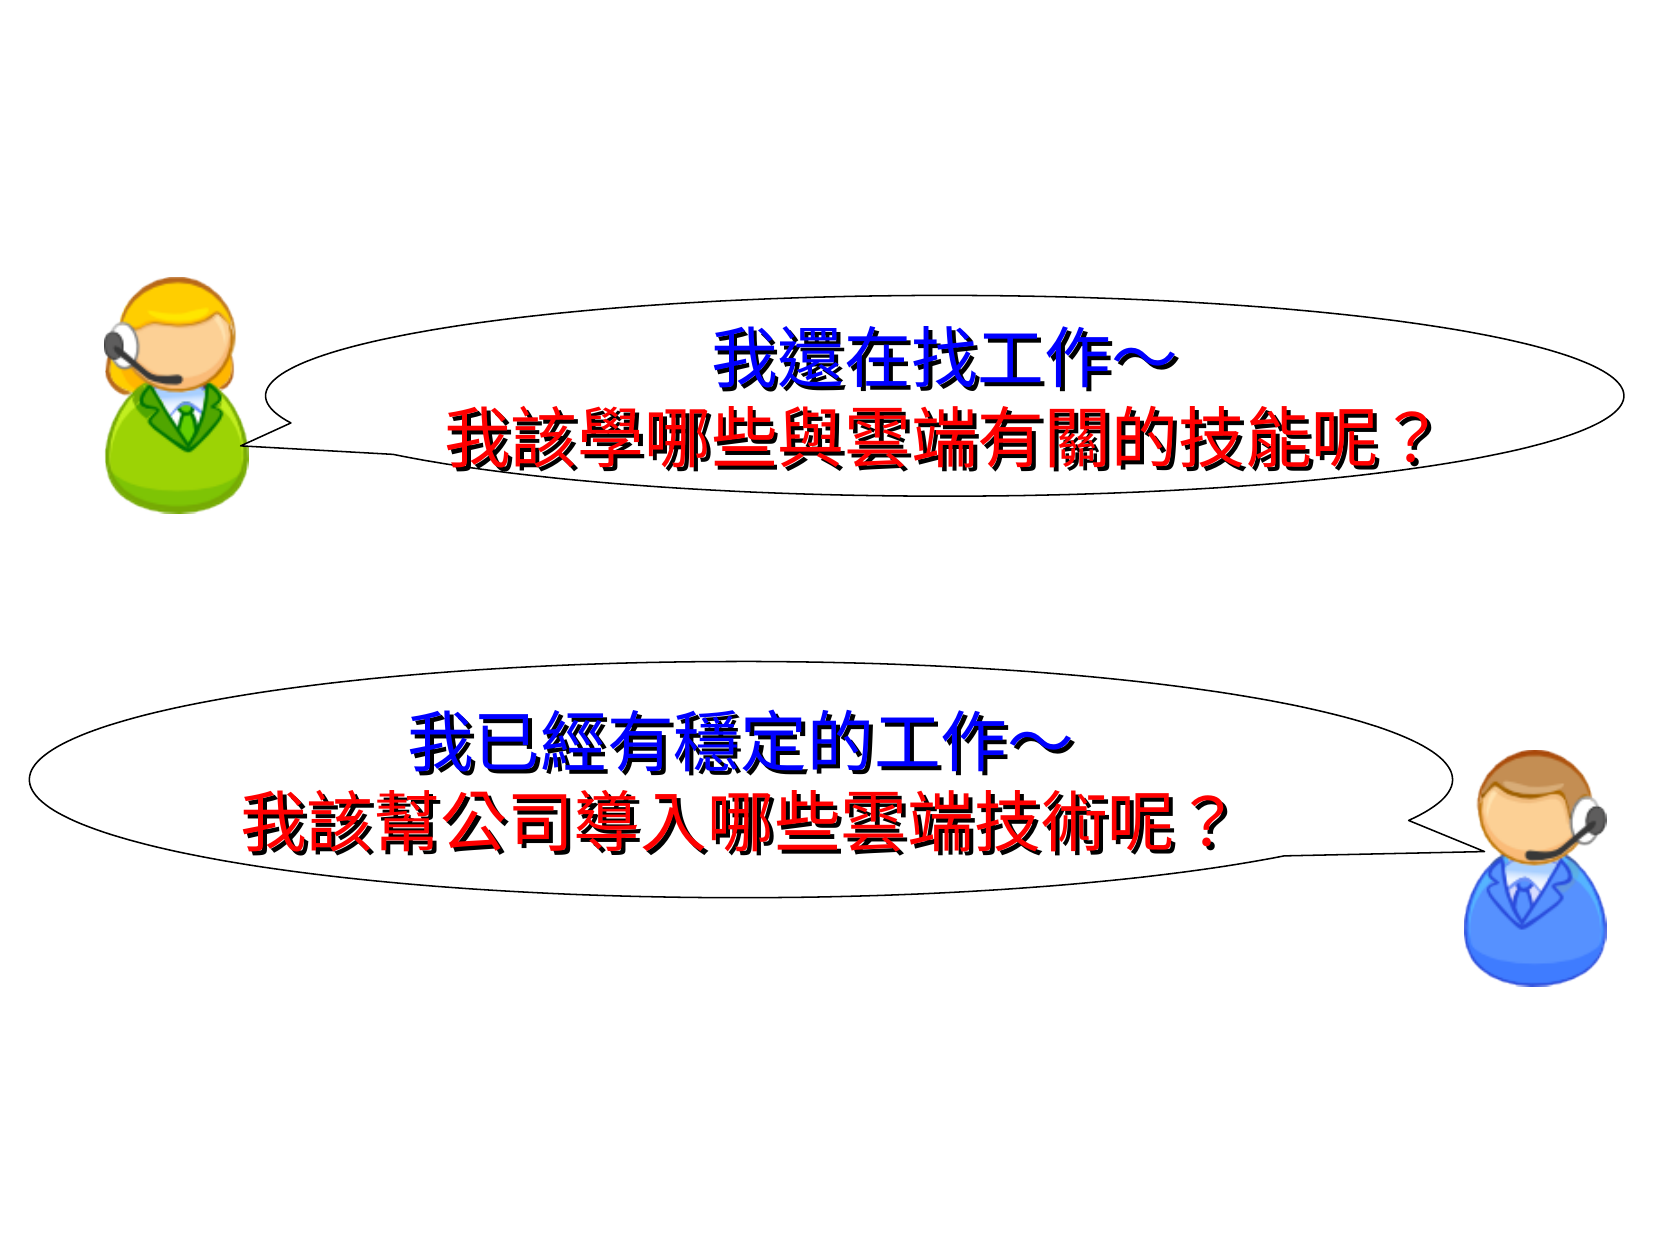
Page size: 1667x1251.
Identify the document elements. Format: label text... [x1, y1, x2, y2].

text_box 我還在找工作～ 我該學哪些與雲端有關的技能呢？ [240, 295, 1624, 497]
text_box 我已經有穩定的工作～ 我該幫公司導入哪些雲端技術呢？ [29, 661, 1485, 898]
picture [104, 277, 249, 514]
picture [1464, 750, 1607, 987]
